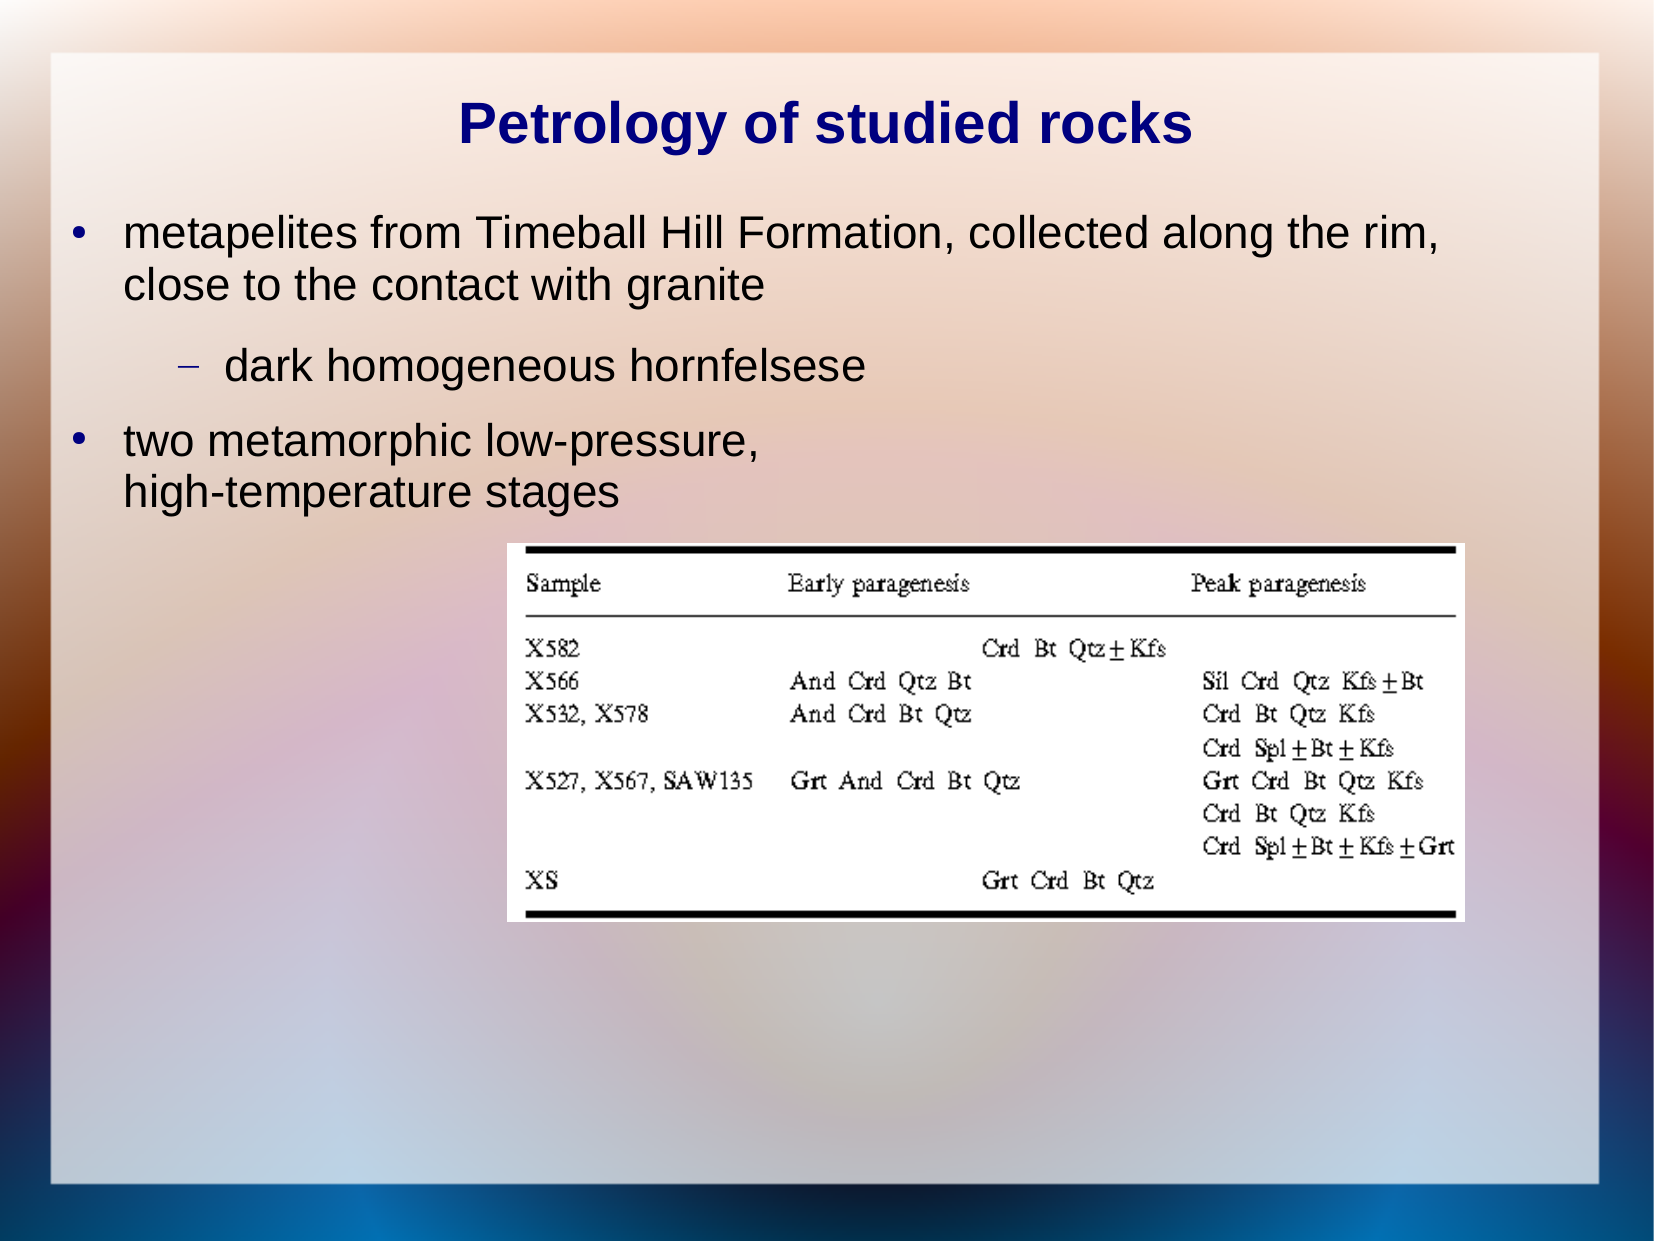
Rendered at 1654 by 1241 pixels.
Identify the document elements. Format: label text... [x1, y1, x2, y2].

picture [0, 0, 1654, 1241]
title Petrology of studied rocks [82, 19, 1571, 227]
list metapelites from Timeball Hill Formation, collected along the rim, close to the contact with granite dark homogeneous hornfelsese two metamorphic low-pressure, high-temperature stages [53, 207, 1542, 597]
